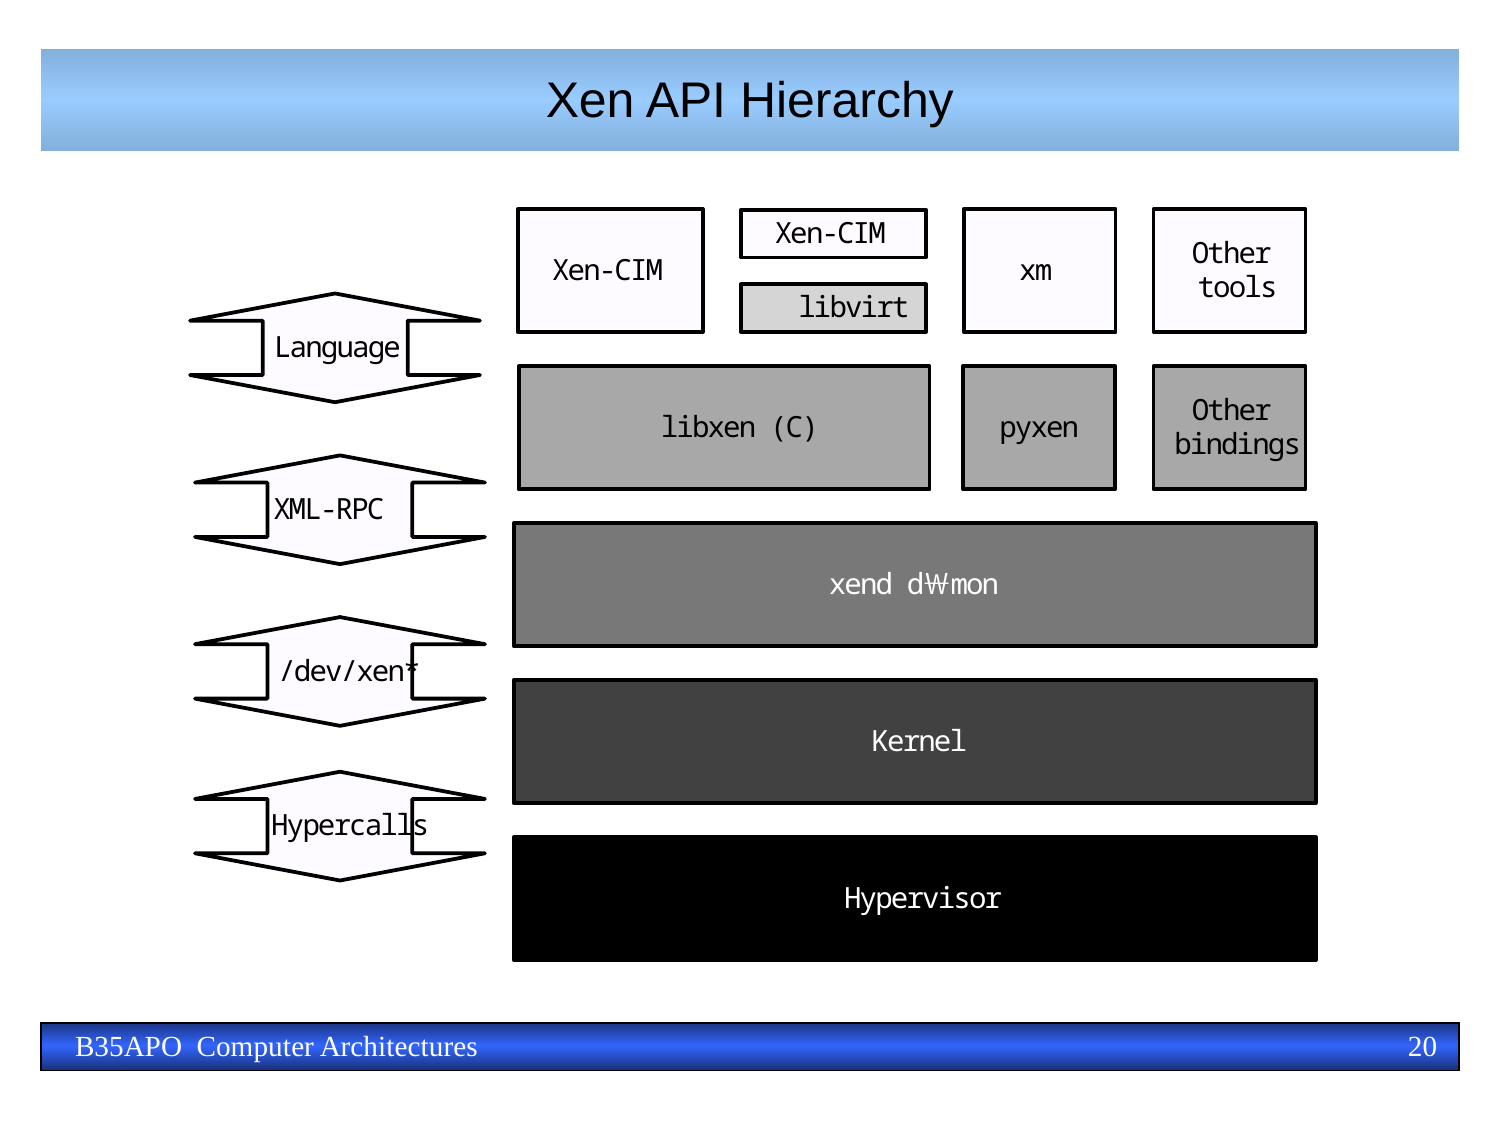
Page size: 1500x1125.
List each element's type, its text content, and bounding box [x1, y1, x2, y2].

picture [174, 193, 1344, 976]
title Xen API Hierarchy [41, 49, 1459, 151]
